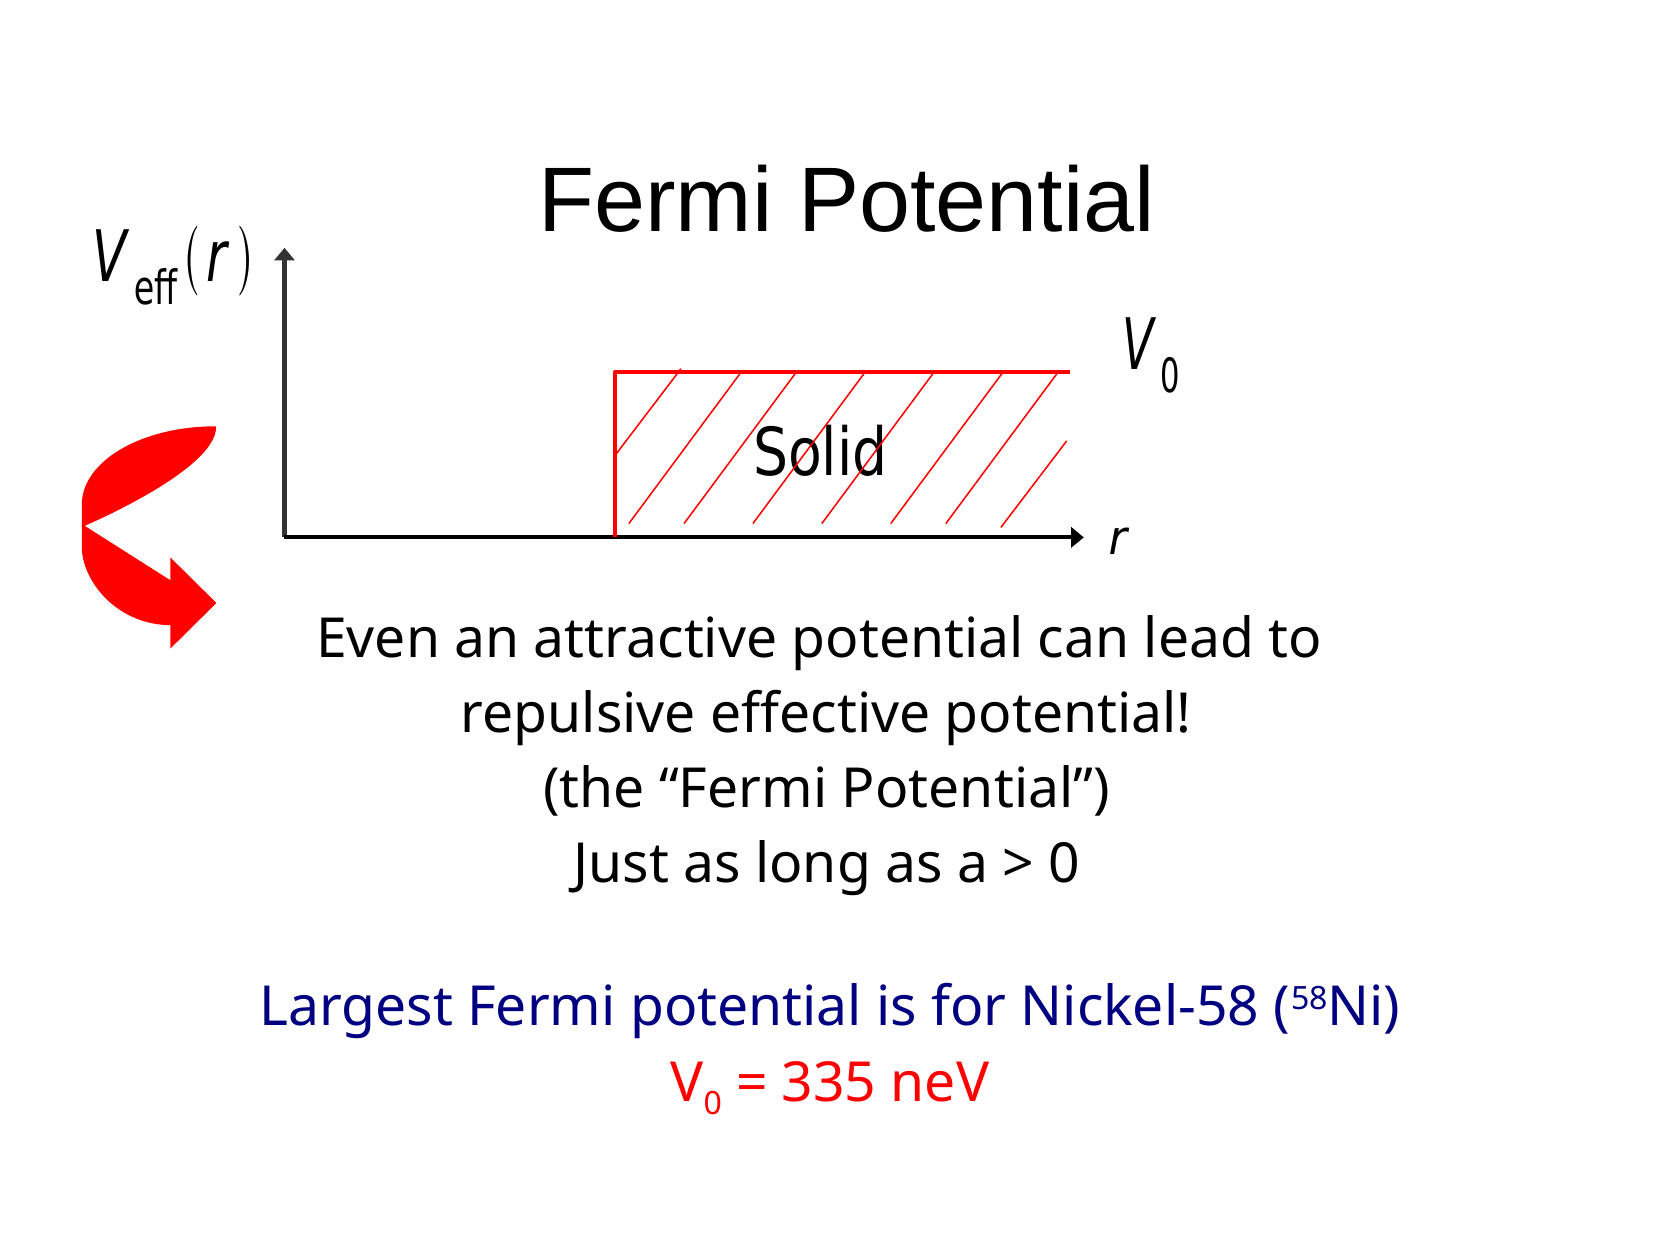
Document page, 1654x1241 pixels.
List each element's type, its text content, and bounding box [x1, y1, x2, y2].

chart [848, 413, 906, 491]
chart [779, 413, 902, 491]
chart [1111, 303, 1195, 403]
title Fermi Potential [289, 82, 1406, 317]
chart [80, 215, 270, 315]
text_box [82, 427, 216, 647]
text_box Largest Fermi potential is for Nickel-58 (58Ni) V0 = 335 neV [244, 959, 1416, 1132]
text_box Even an attractive potential can lead to repulsive effective potential! (the “Fermi Potential”) Just as long as a > 0 [236, 590, 1418, 907]
chart [739, 413, 764, 446]
chart [739, 413, 833, 491]
chart [1097, 509, 1148, 566]
